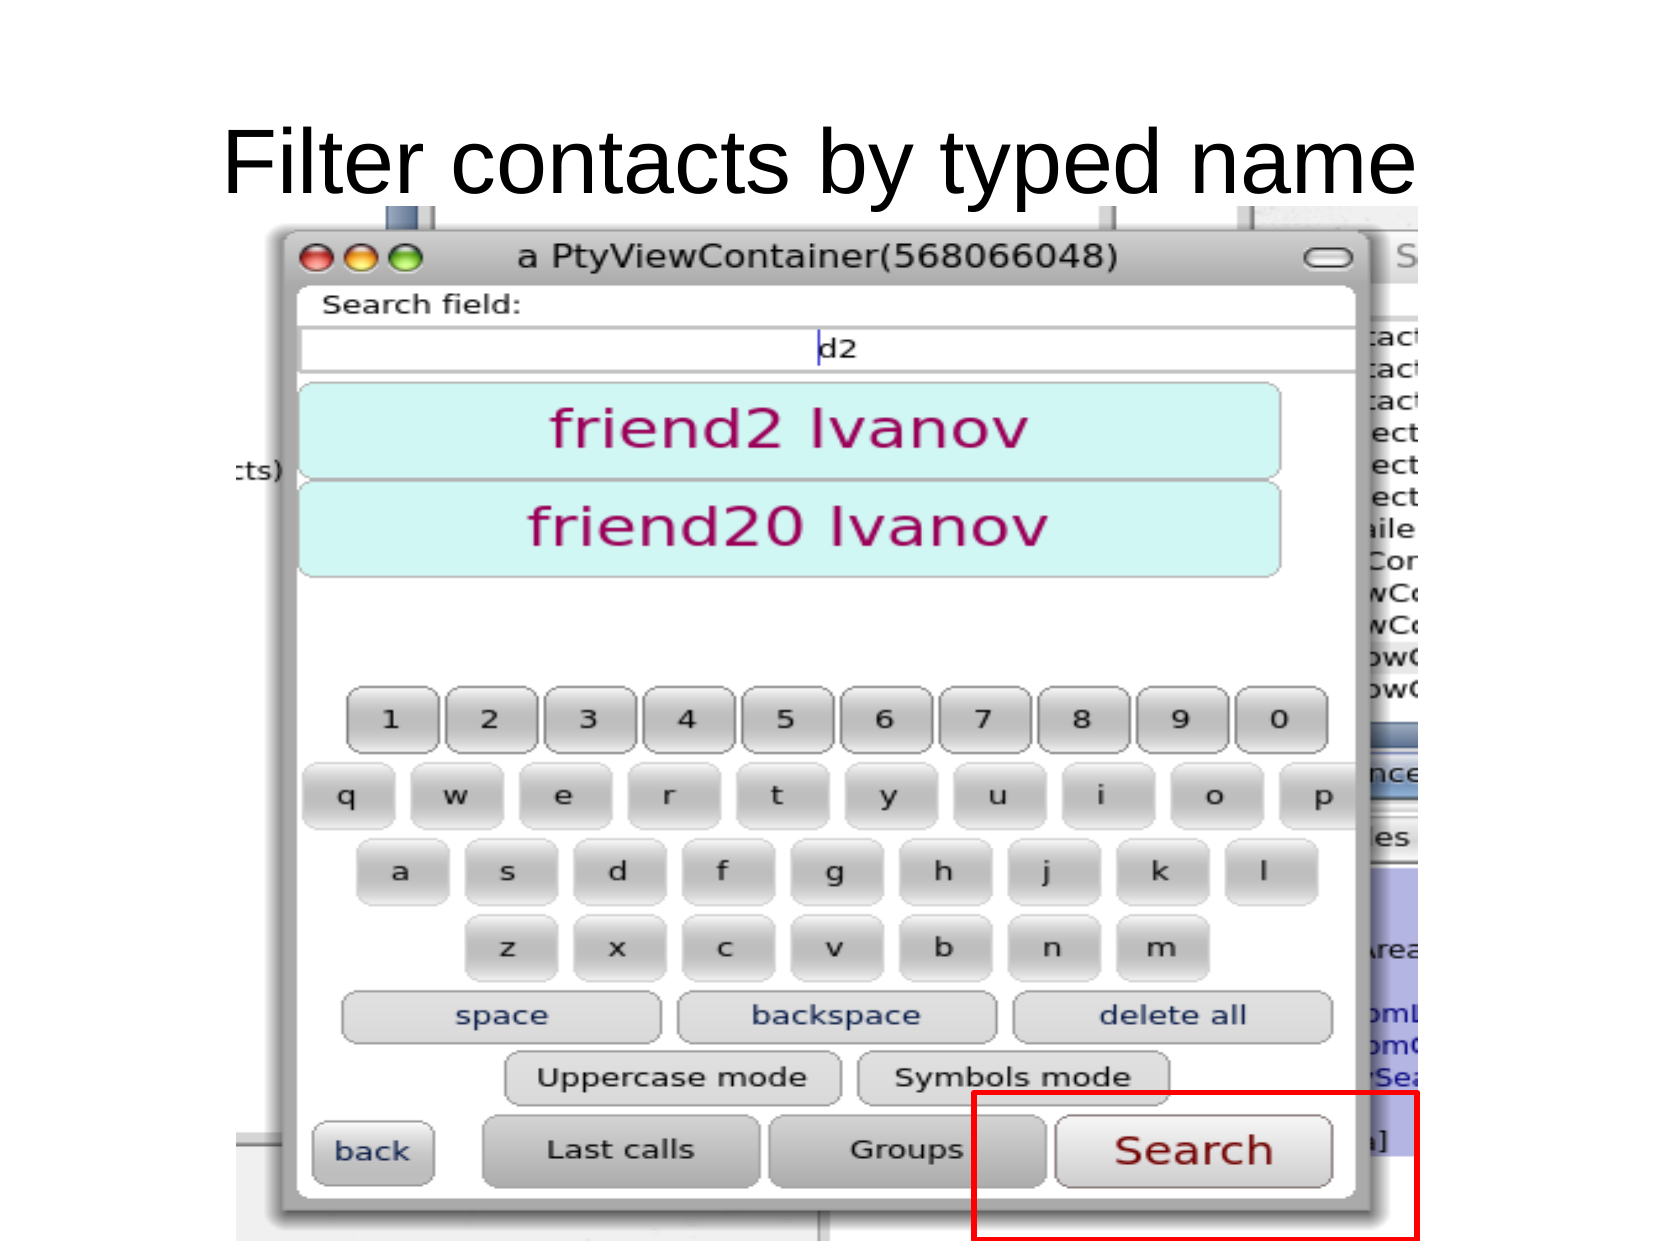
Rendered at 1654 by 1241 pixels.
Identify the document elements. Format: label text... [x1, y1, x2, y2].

title Filter contacts by typed name [76, 58, 1565, 266]
picture [236, 266, 1418, 1241]
picture [977, 1095, 1414, 1237]
